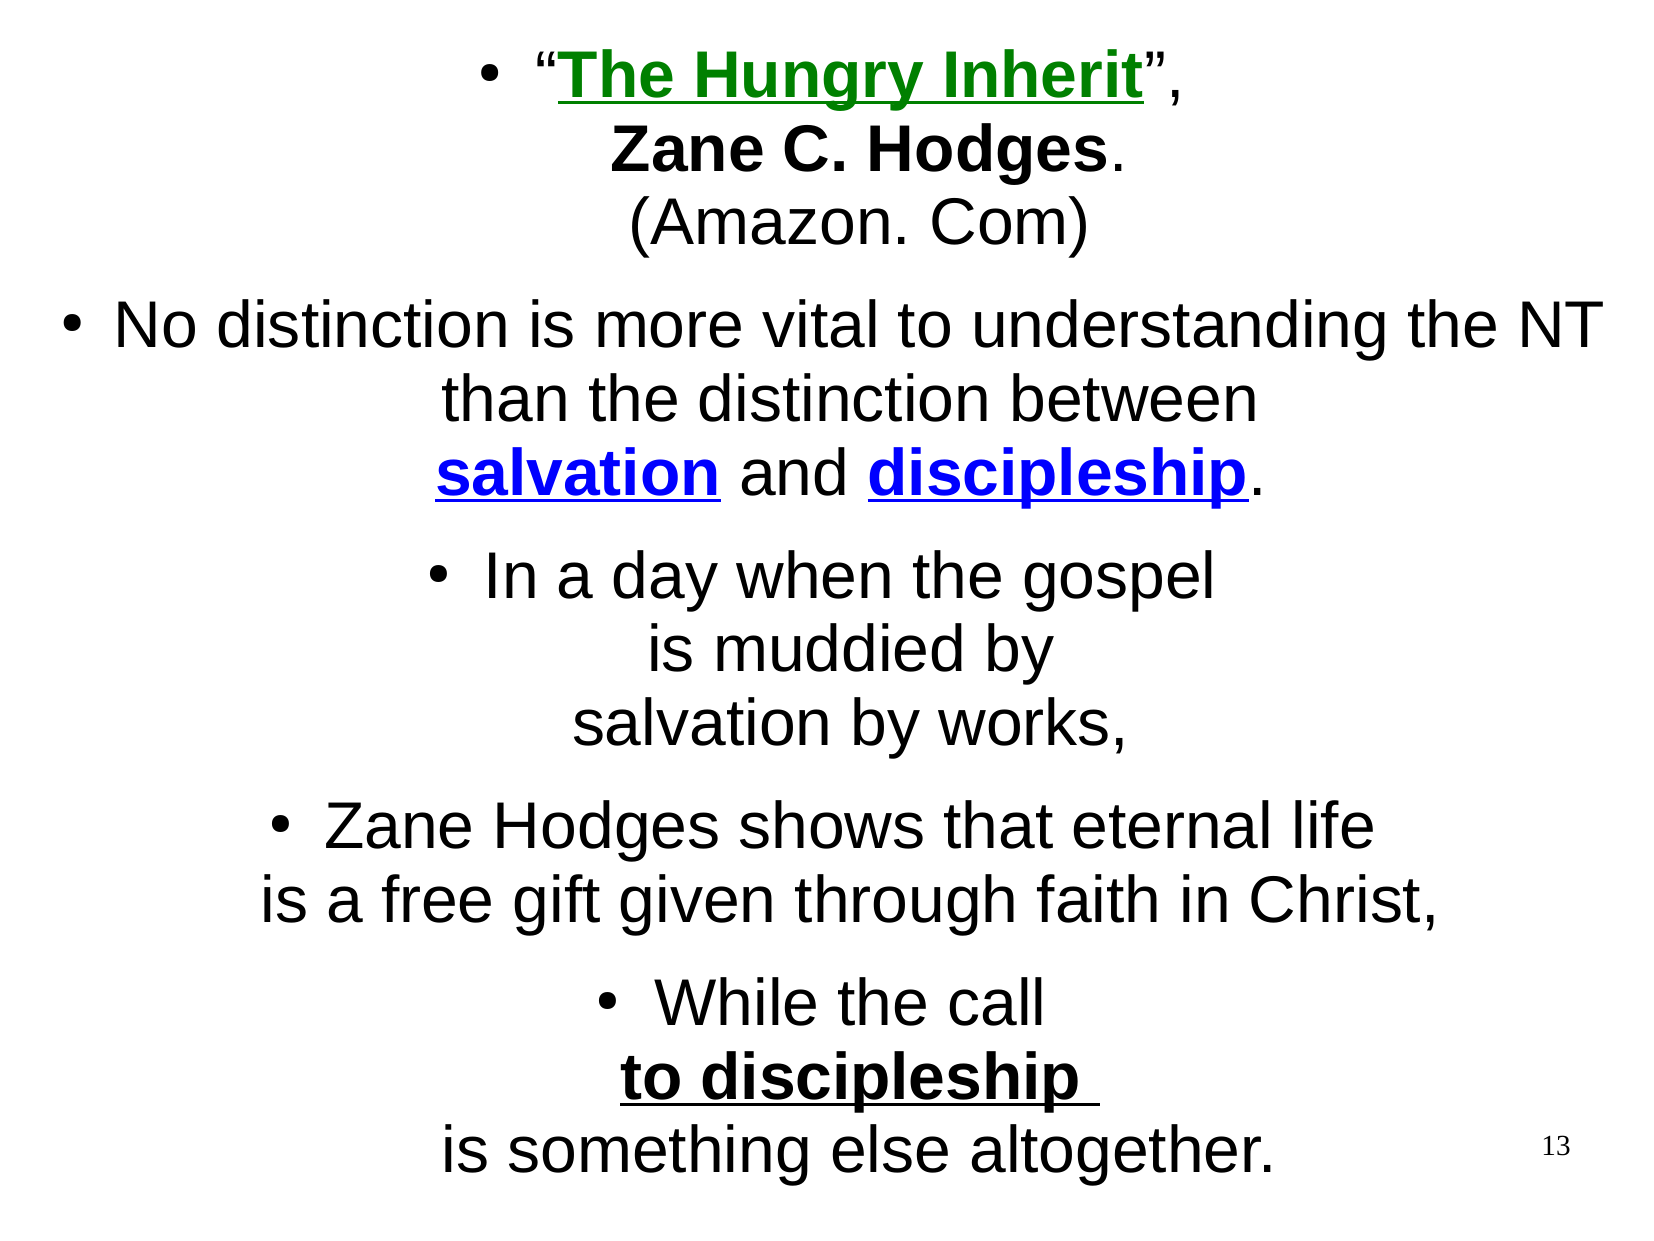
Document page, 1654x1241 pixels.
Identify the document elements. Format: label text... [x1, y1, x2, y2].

list “The Hungry Inherit”, Zane C. Hodges. (Amazon. Com) No distinction is more vital to understanding the NT than the distinction between salvation and discipleship. In a day when the gospel is muddied by salvation by works, Zane Hodges shows that eternal life is a free gift given through faith in Christ, While the call to discipleship is something else altogether. [37, 37, 1613, 1201]
